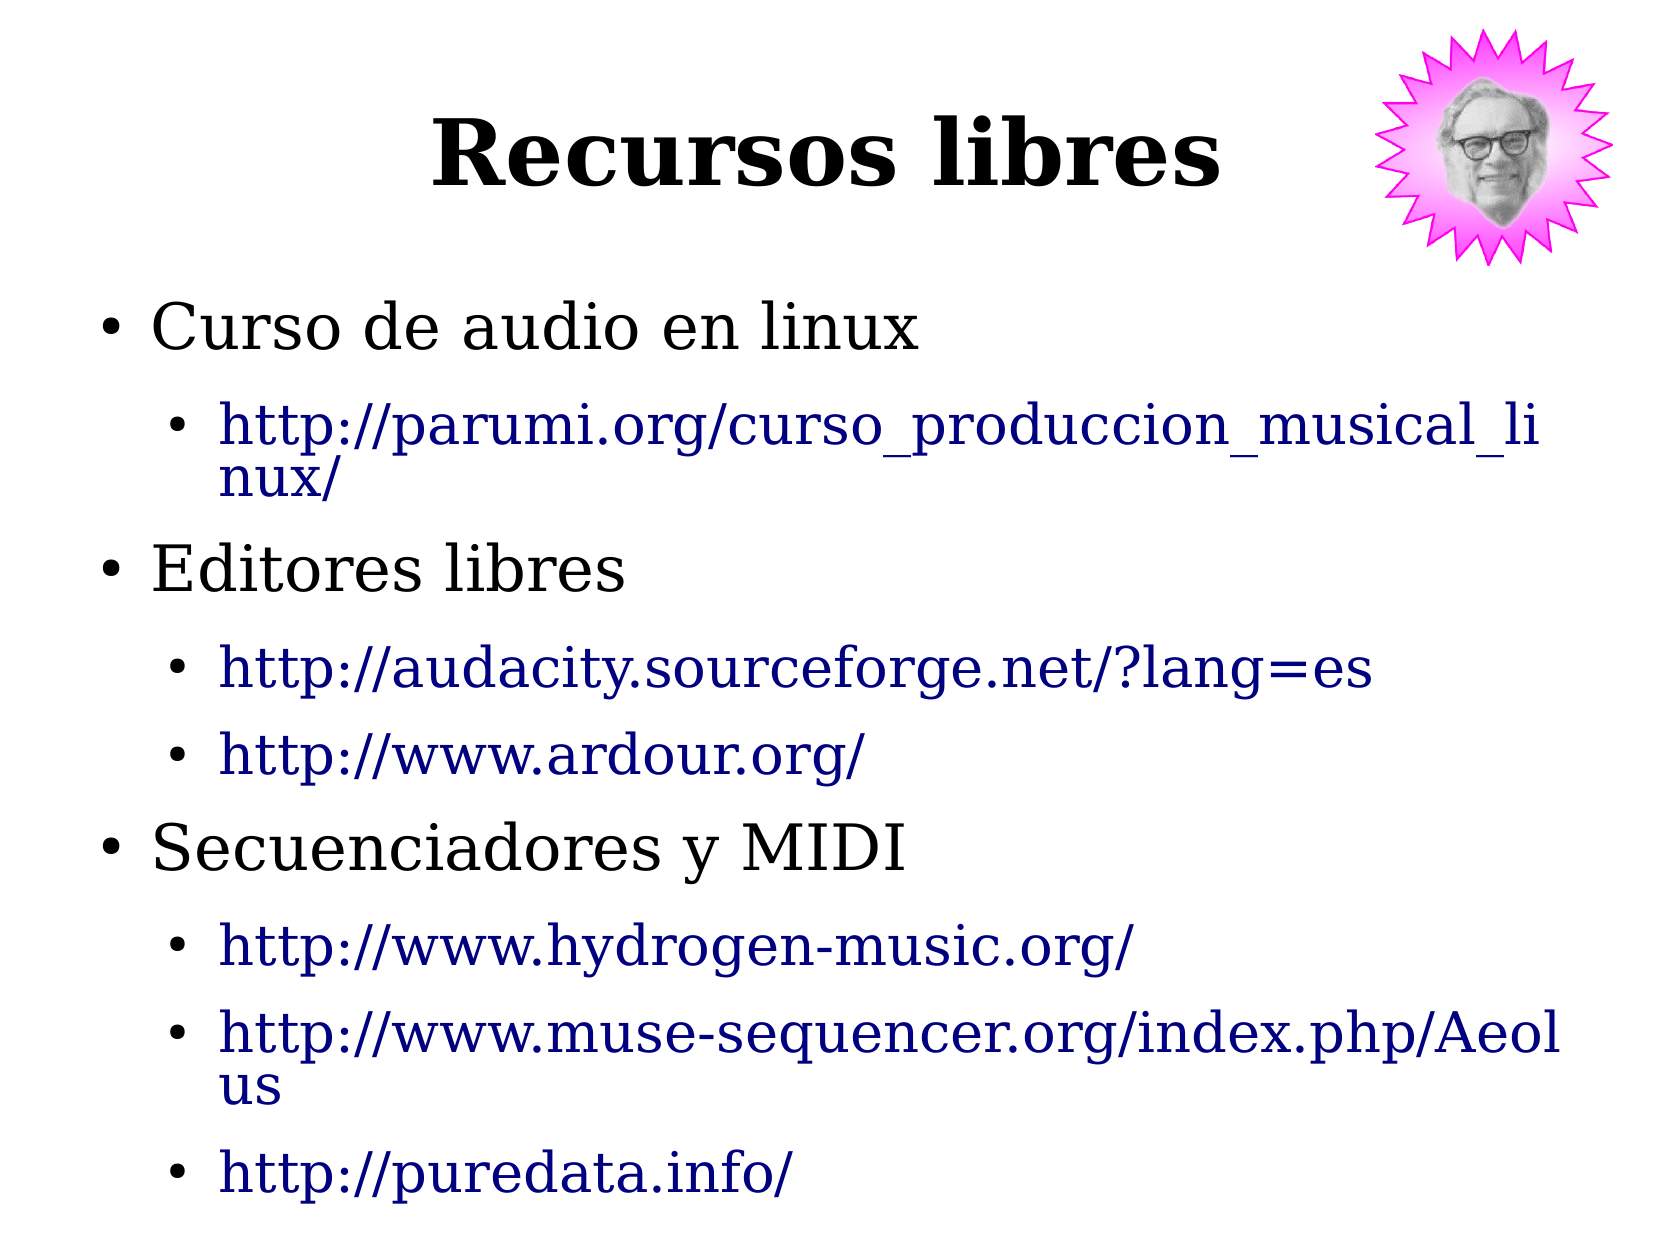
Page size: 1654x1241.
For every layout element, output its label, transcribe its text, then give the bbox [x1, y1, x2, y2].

list Curso de audio en linux http://parumi.org/curso_produccion_musical_linux/ Editores libres http://audacity.sourceforge.net/?lang=es http://www.ardour.org/ Secuenciadores y MIDI http://www.hydrogen-music.org/ http://www.muse-sequencer.org/index.php/Aeolus http://puredata.info/ [82, 290, 1571, 1109]
picture [1375, 29, 1613, 266]
title Recursos libres [82, 49, 1375, 257]
